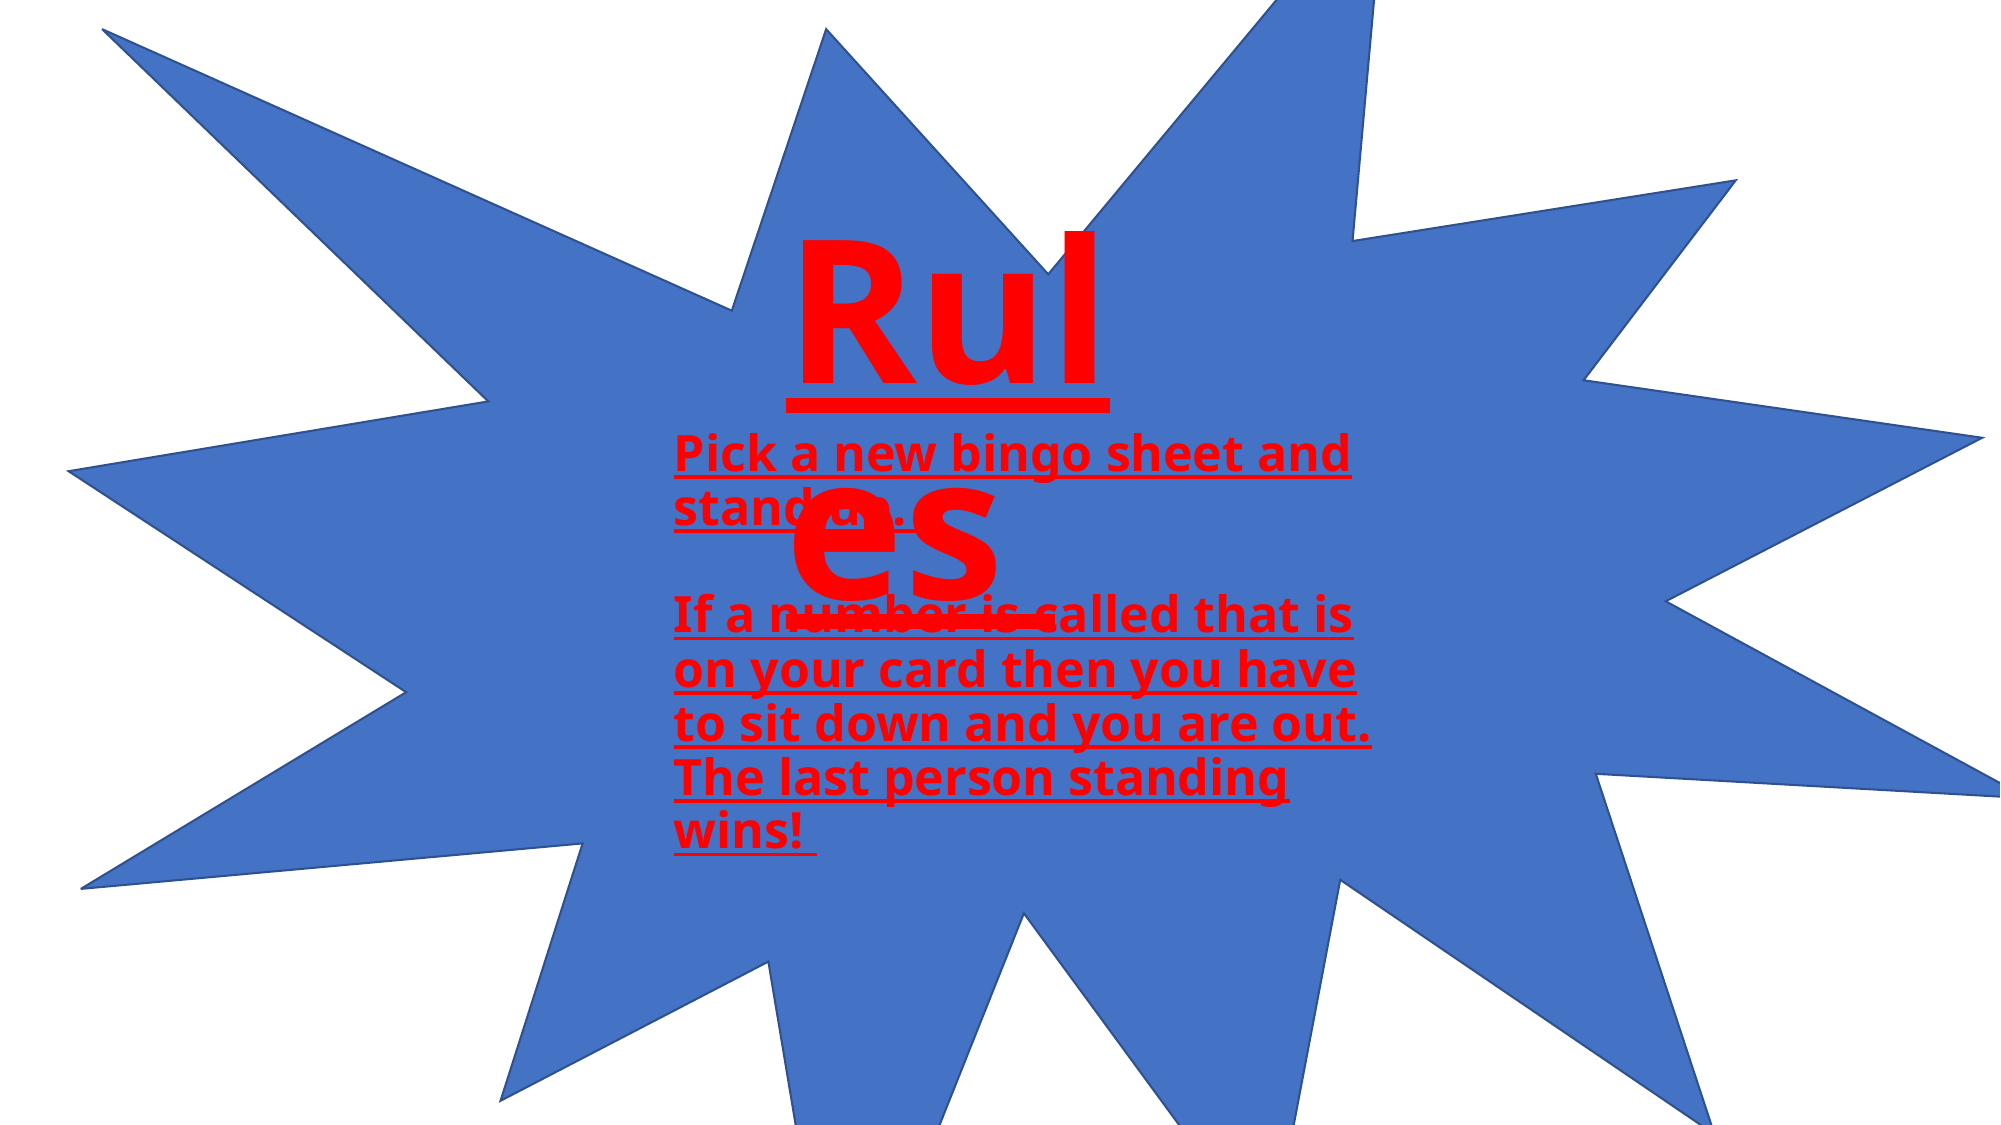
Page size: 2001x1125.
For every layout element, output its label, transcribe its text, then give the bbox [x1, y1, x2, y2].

text_box Pick a new bingo sheet and stand up. If a number is called that is on your card then you have to sit down and you are out. The last person standing wins! [658, 420, 1393, 751]
title Rules [770, 202, 1230, 420]
text_box [68, 0, 2000, 1125]
